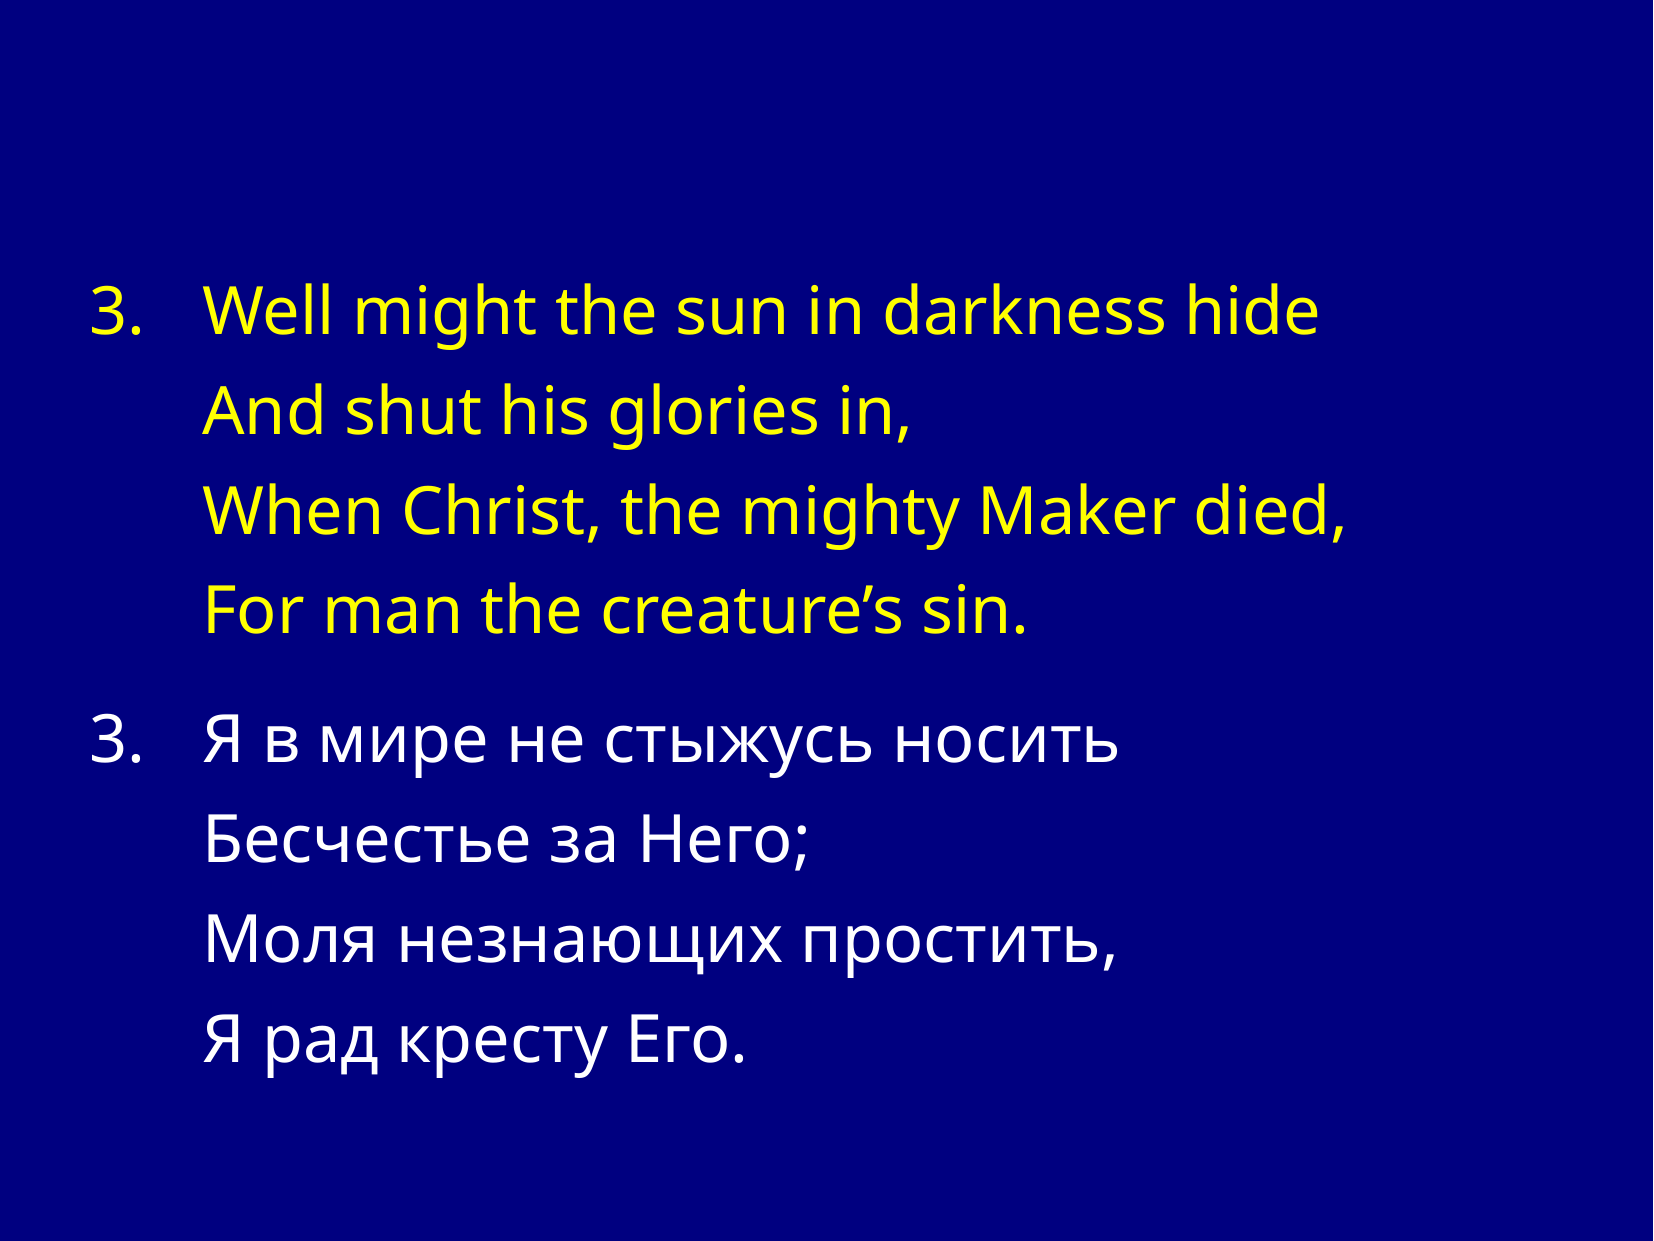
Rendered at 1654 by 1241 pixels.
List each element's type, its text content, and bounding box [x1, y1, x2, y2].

text_box 3. Я в мире не стыжусь носить Бесчестье за Него; Моля незнающих простить, Я рад кресту Его. [75, 675, 1576, 1163]
text_box 3. Well might the sun in darkness hide And shut his glories in, When Christ, the mighty Maker died, For man the creature’s sin. [75, 56, 1576, 638]
